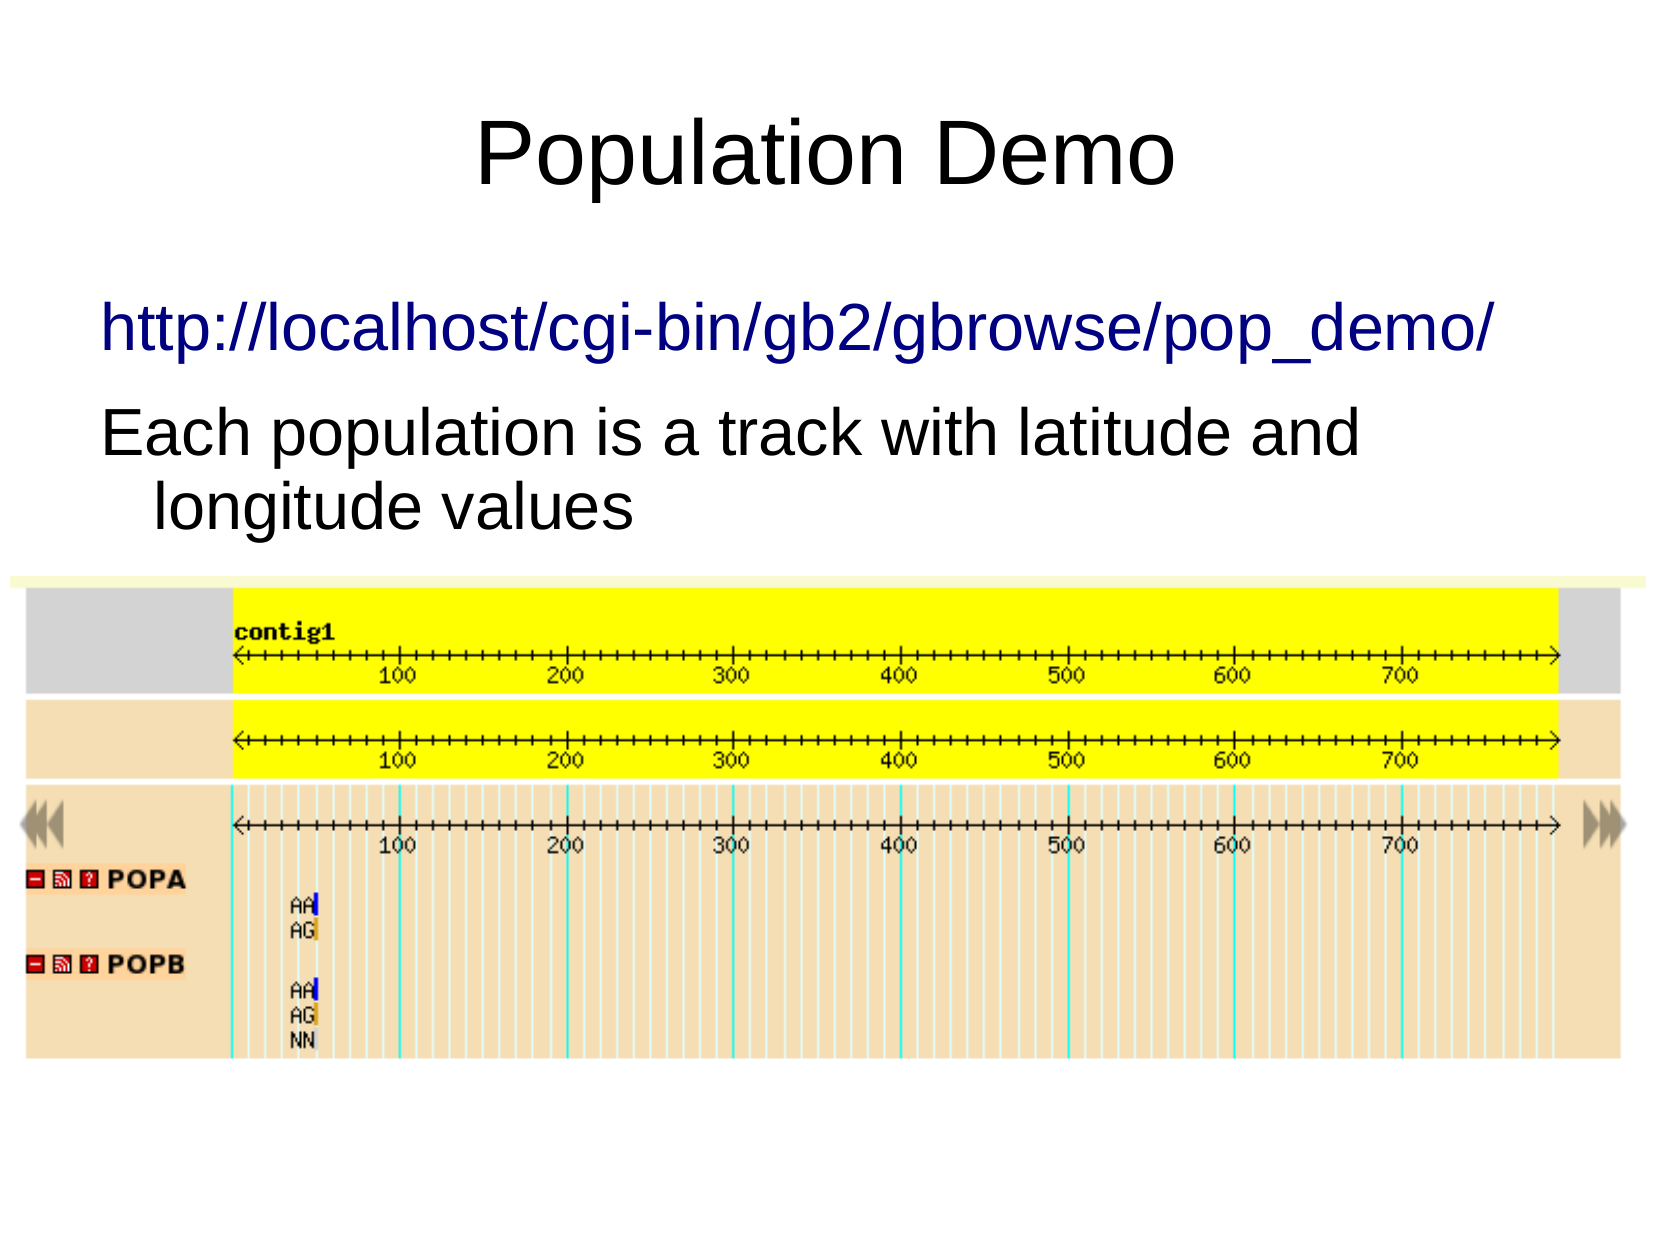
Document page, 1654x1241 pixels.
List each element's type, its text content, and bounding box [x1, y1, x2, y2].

title Population Demo [82, 49, 1571, 257]
list http://localhost/cgi-bin/gb2/gbrowse/pop_demo/ Each population is a track with latitude and longitude values [82, 290, 1571, 1094]
picture [10, 576, 82, 1088]
picture [1571, 576, 1646, 1088]
